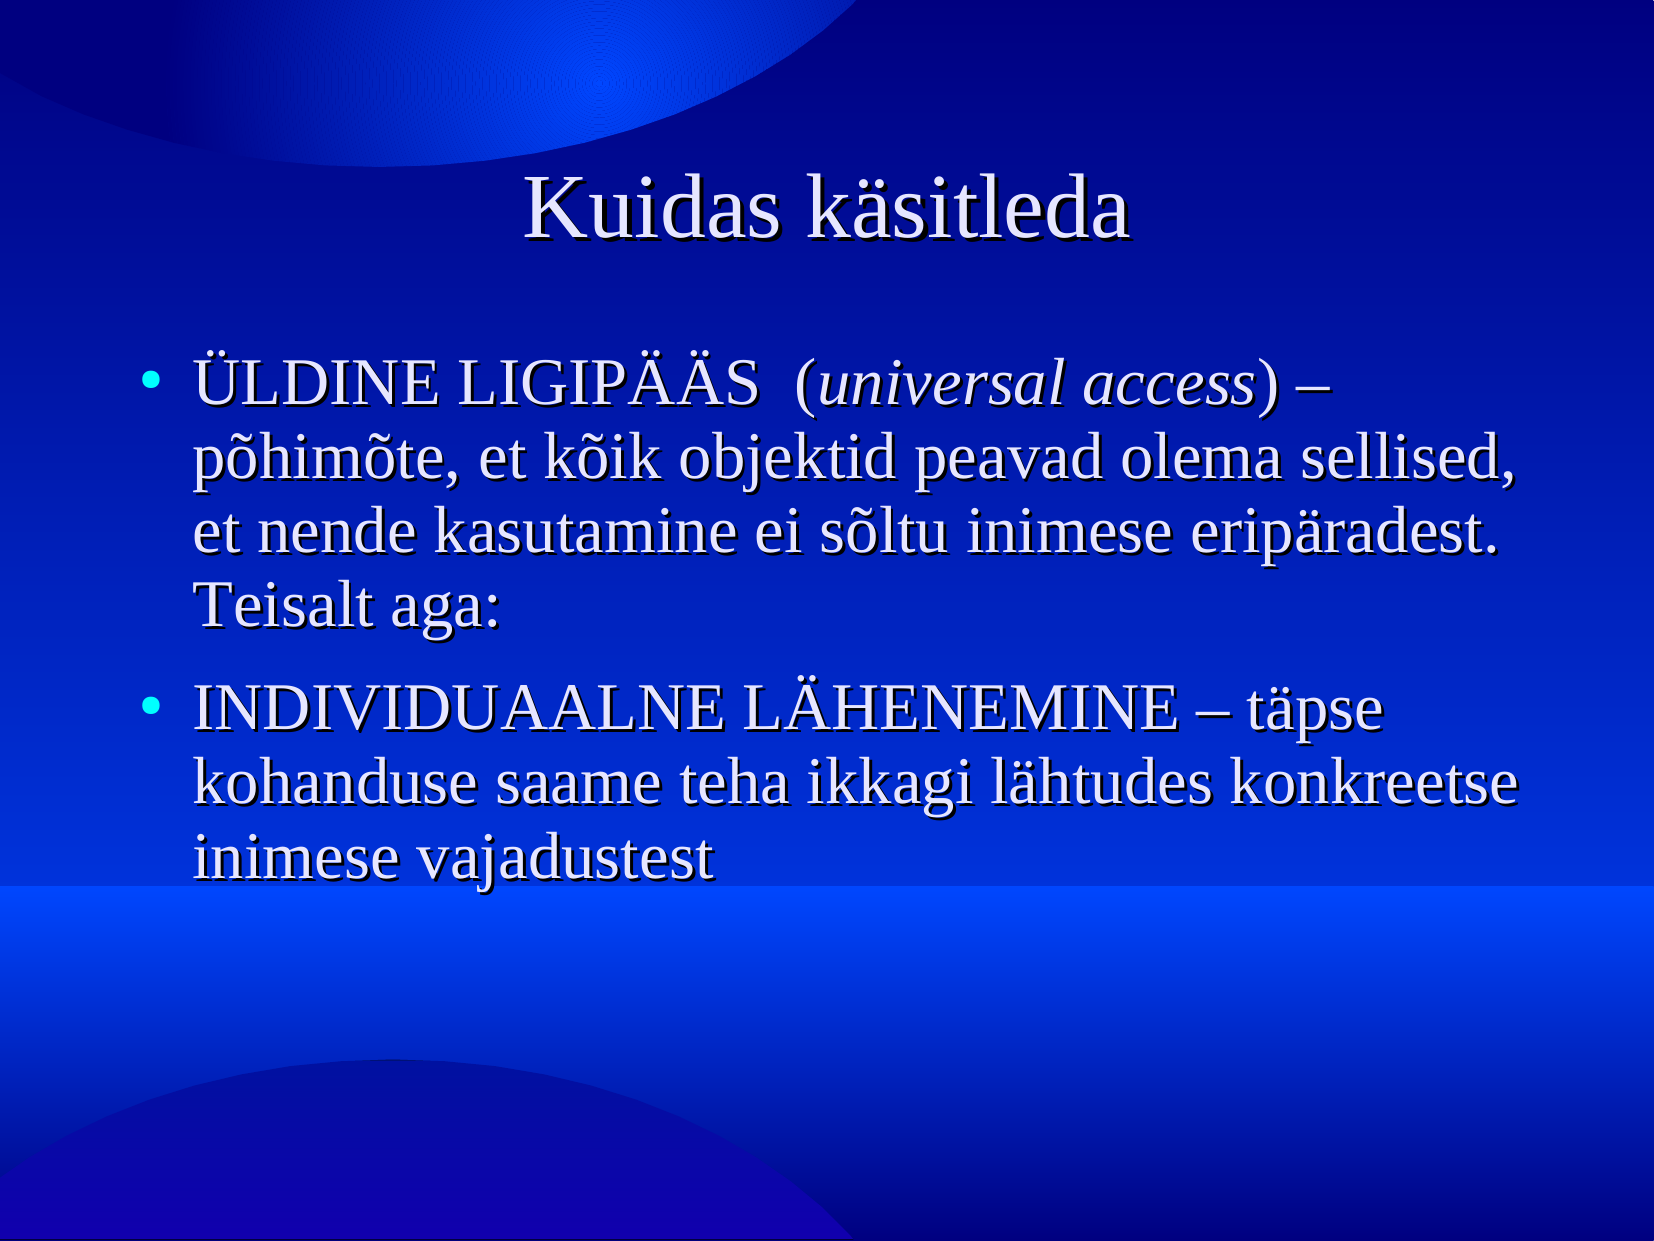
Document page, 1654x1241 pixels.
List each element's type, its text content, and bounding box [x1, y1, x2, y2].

title Kuidas käsitleda [121, 102, 1534, 311]
list ÜLDINE LIGIPÄÄS (universal access) – põhimõte, et kõik objektid peavad olema sellised, et nende kasutamine ei sõltu inimese eripäradest. Teisalt aga: INDIVIDUAALNE LÄHENEMINE – täpse kohanduse saame teha ikkagi lähtudes konkreetse inimese vajadustest [121, 344, 1534, 1127]
